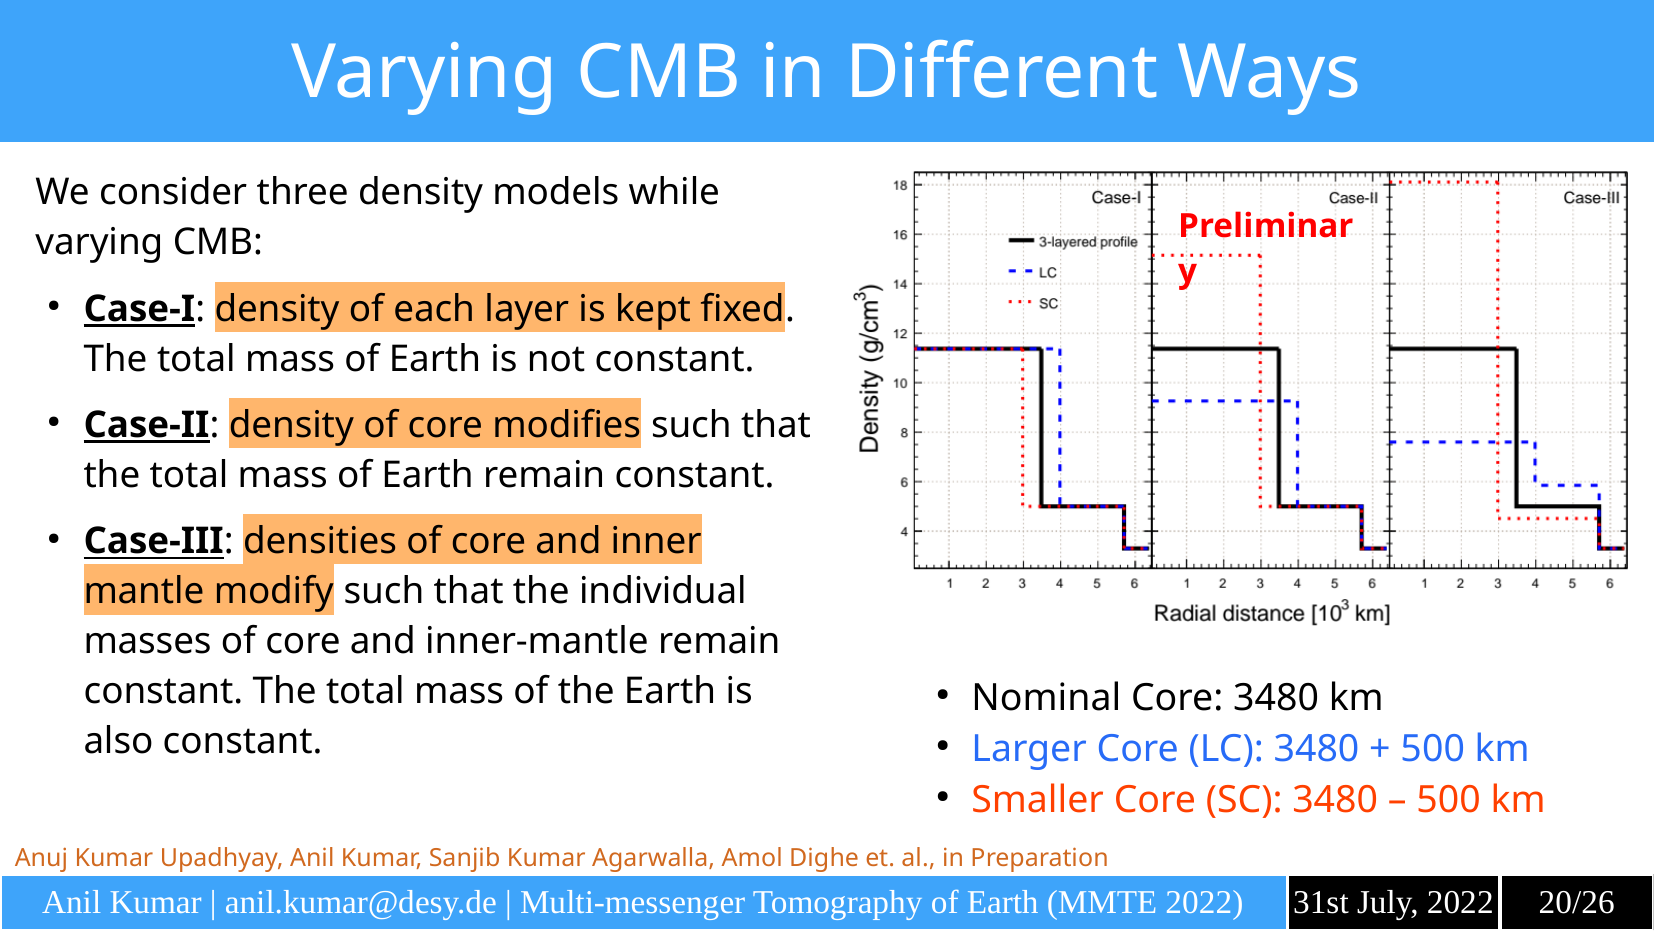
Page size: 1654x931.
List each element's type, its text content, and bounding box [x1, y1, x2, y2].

list We consider three density models while varying CMB: Case-I: density of each layer is kept fixed. The total mass of Earth is not constant. Case-II: density of core modifies such that the total mass of Earth remain constant. Case-III: densities of core and inner mantle modify such that the individual masses of core and inner-mantle remain constant. The total mass of the Earth is also constant. [35, 165, 814, 827]
text_box Nominal Core: 3480 km Larger Core (LC): 3480 + 500 km Smaller Core (SC): 3480 – 500 km [921, 662, 1630, 827]
picture [852, 163, 1631, 629]
title Varying CMB in Different Ways [0, 0, 1654, 142]
text_box Preliminary [1163, 194, 1376, 254]
text_box Anuj Kumar Upadhyay, Anil Kumar, Sanjib Kumar Agarwalla, Amol Dighe et. al., in Preparation [0, 832, 1654, 881]
